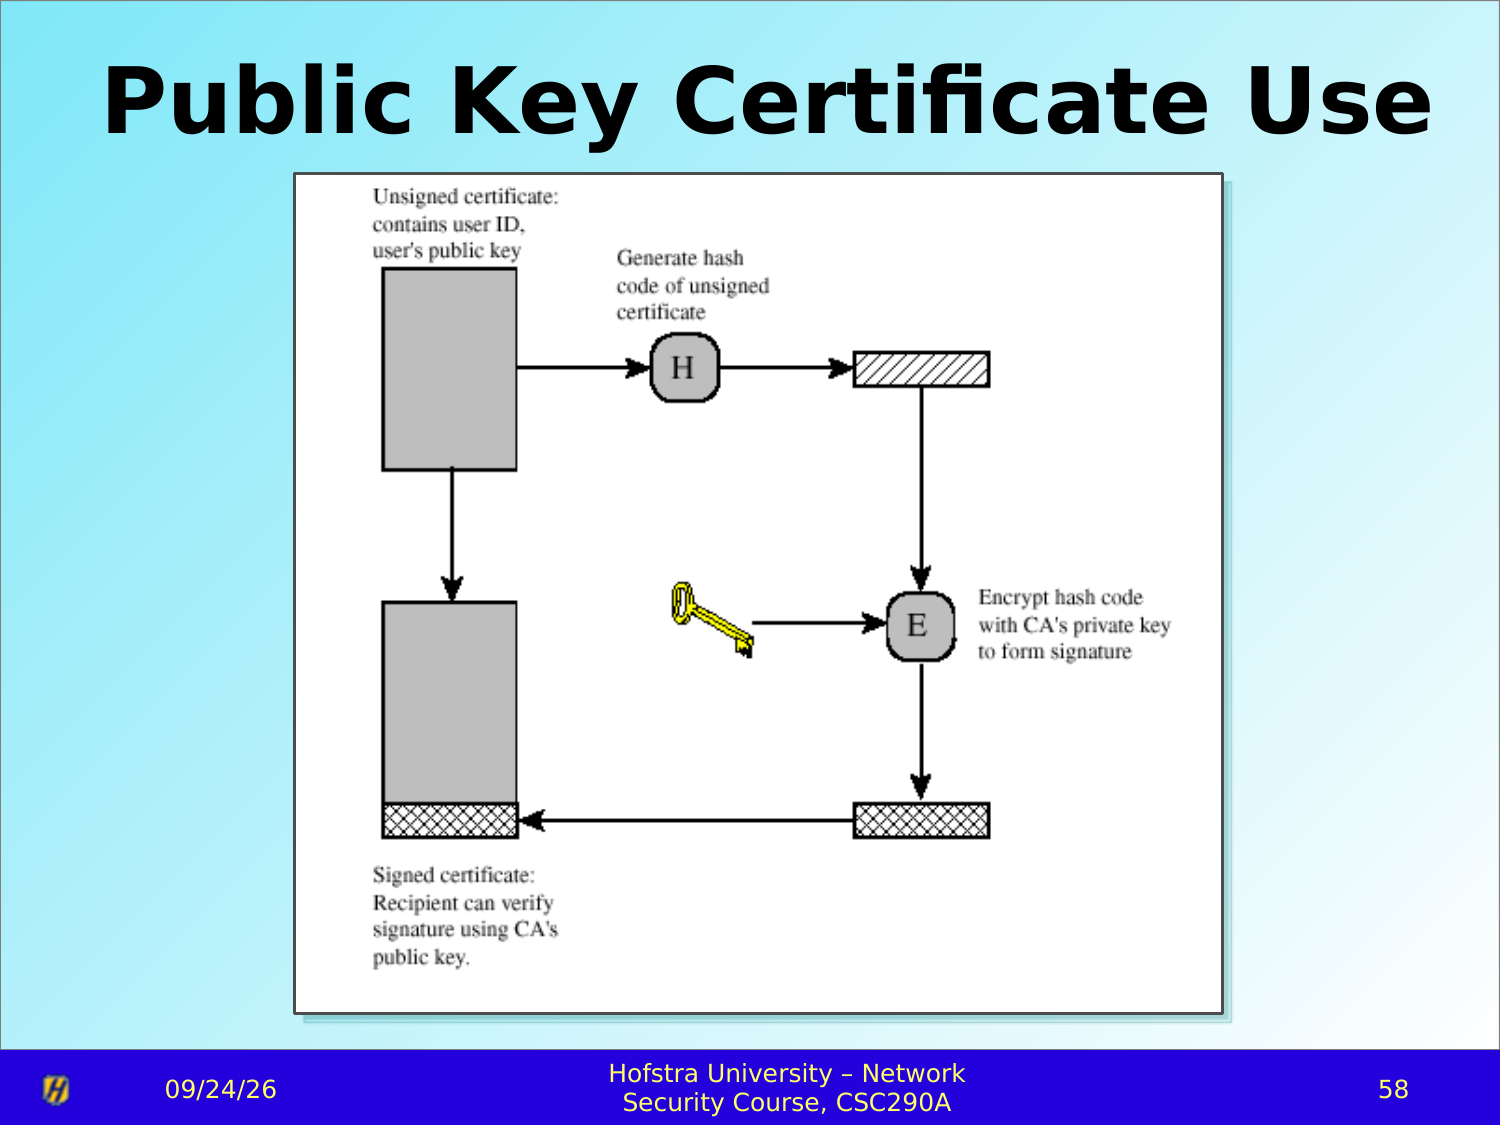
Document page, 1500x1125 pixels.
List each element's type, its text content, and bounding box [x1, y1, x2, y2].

picture [296, 174, 1222, 1013]
title Public Key Certificate Use [75, 37, 1463, 163]
picture [37, 1072, 76, 1110]
